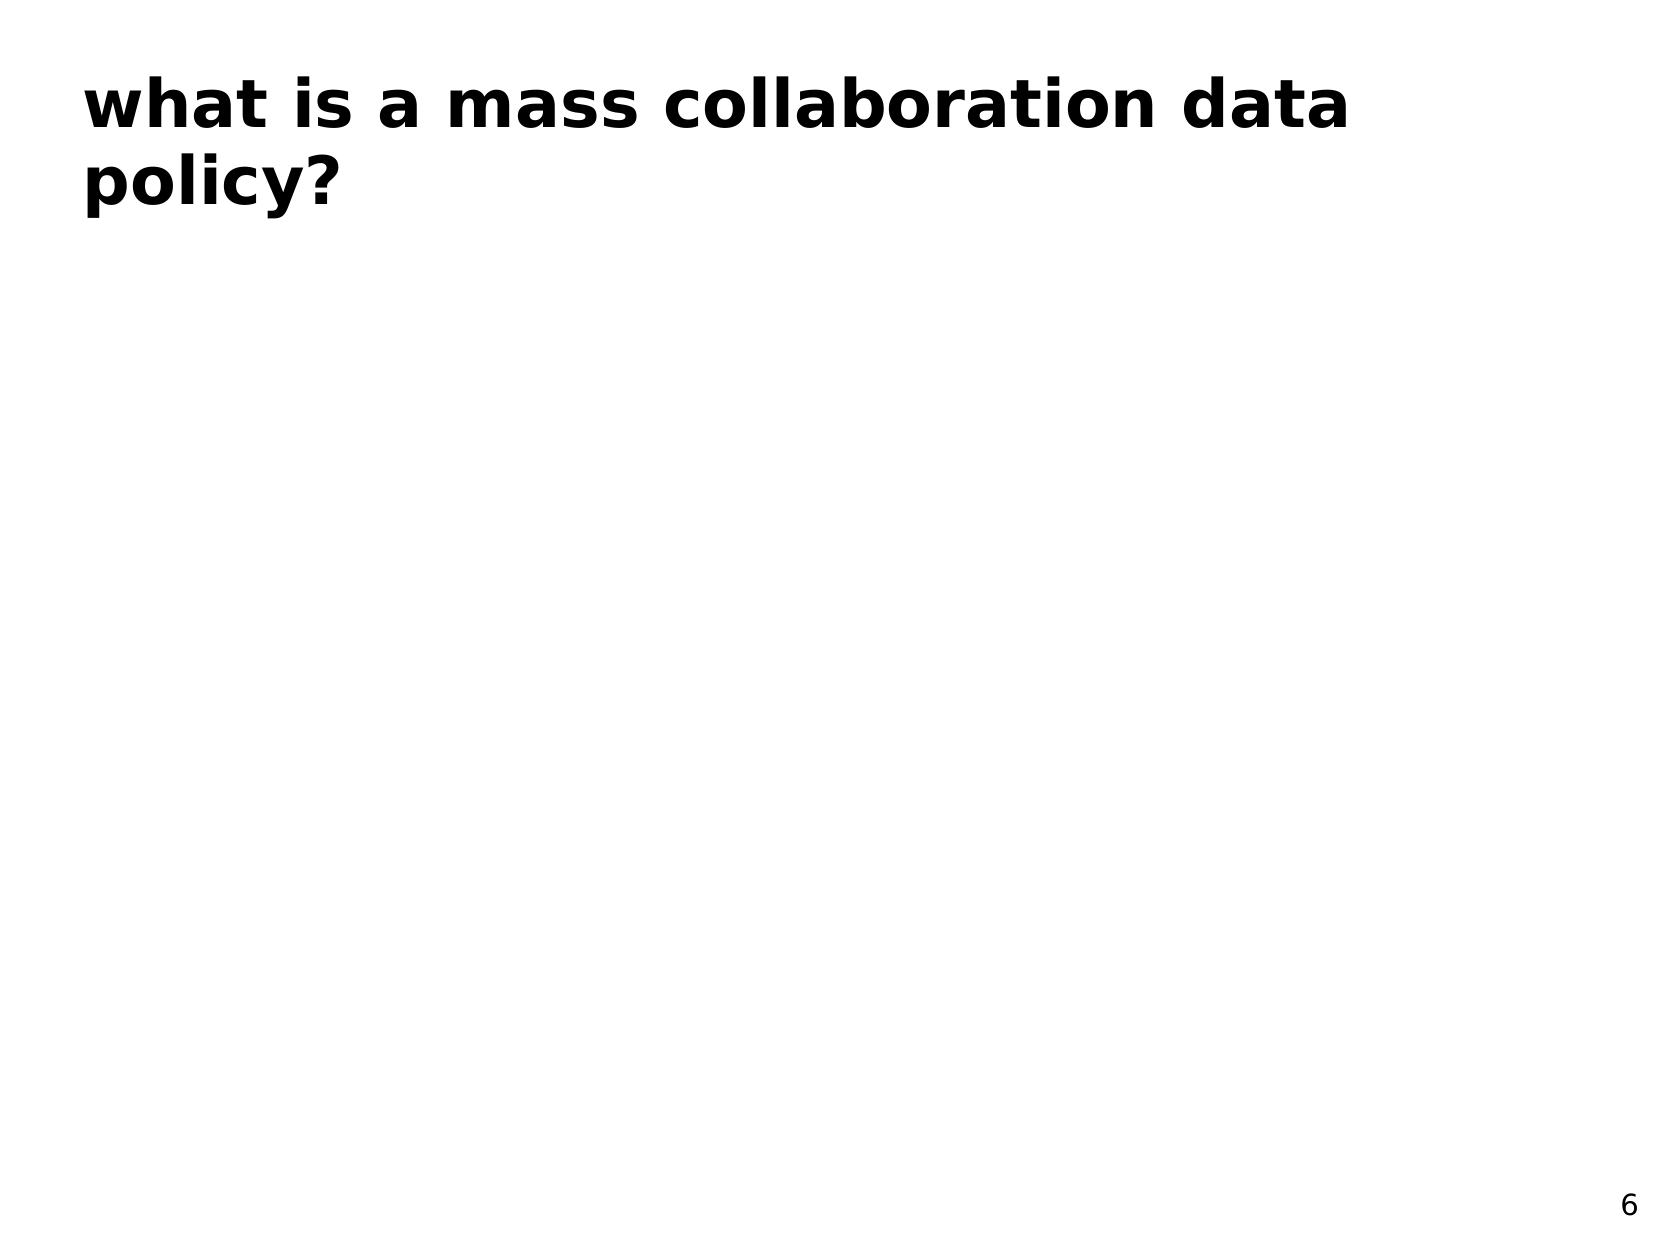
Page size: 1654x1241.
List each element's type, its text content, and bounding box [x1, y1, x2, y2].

list what is a mass collaboration data policy? [82, 65, 1571, 1062]
